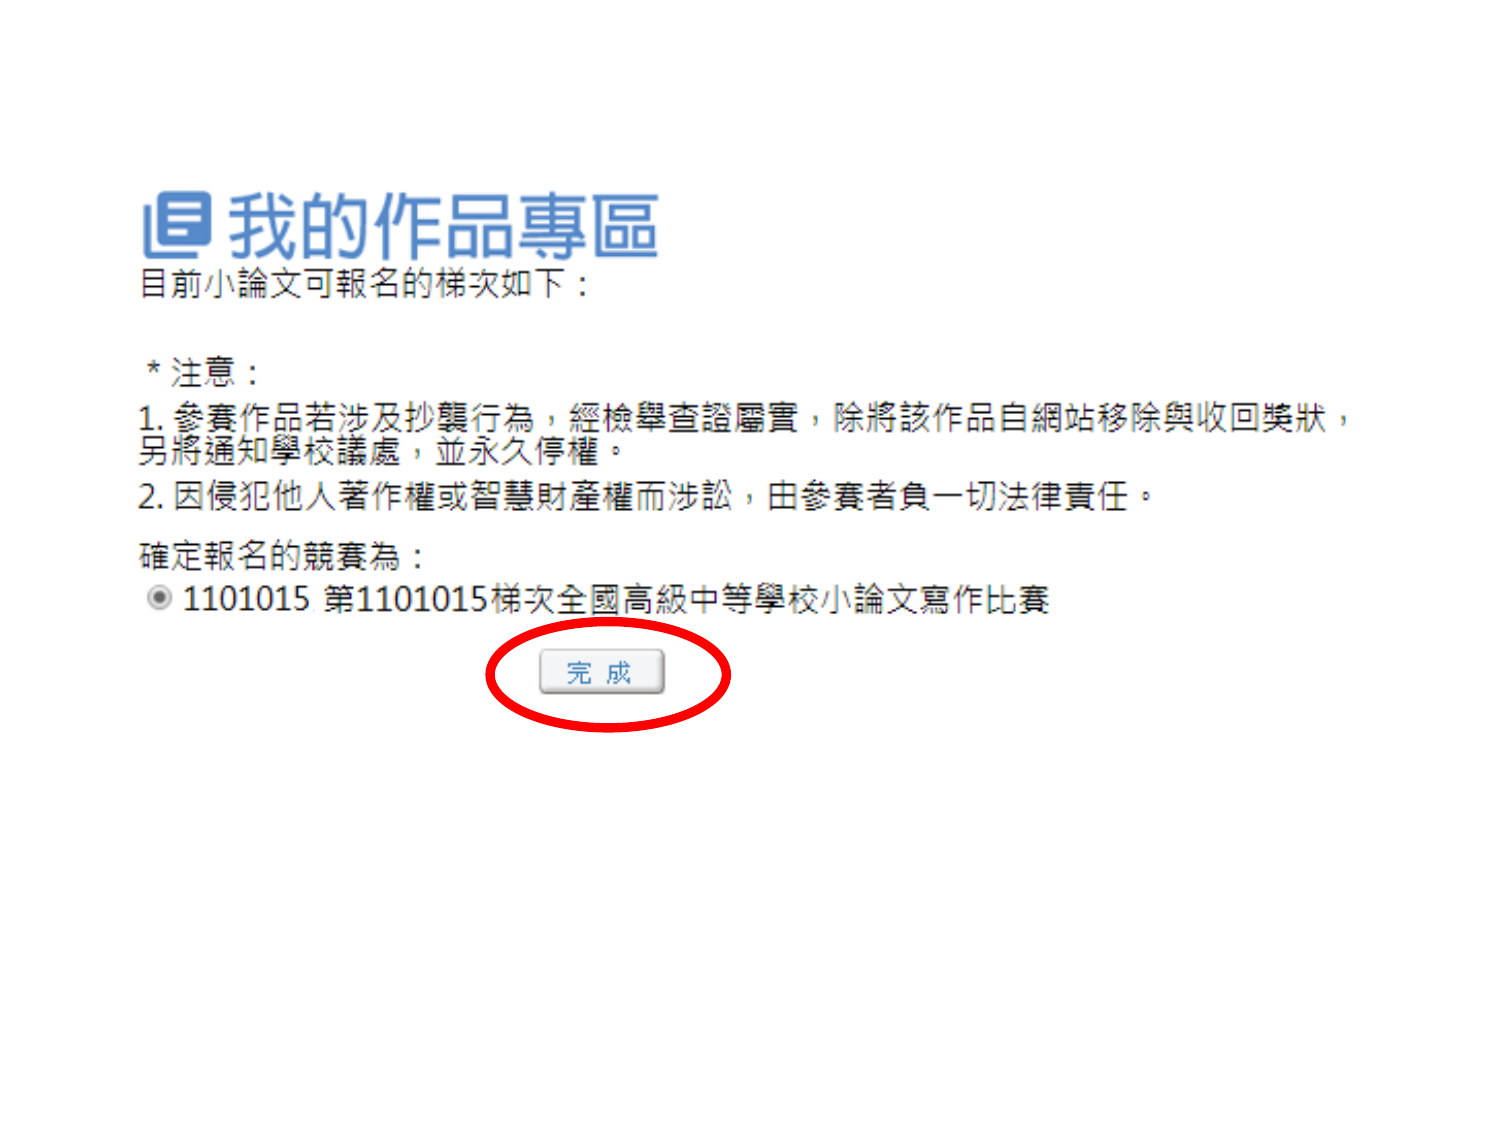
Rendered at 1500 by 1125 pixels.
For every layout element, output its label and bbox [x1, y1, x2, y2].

picture [88, 187, 1377, 740]
